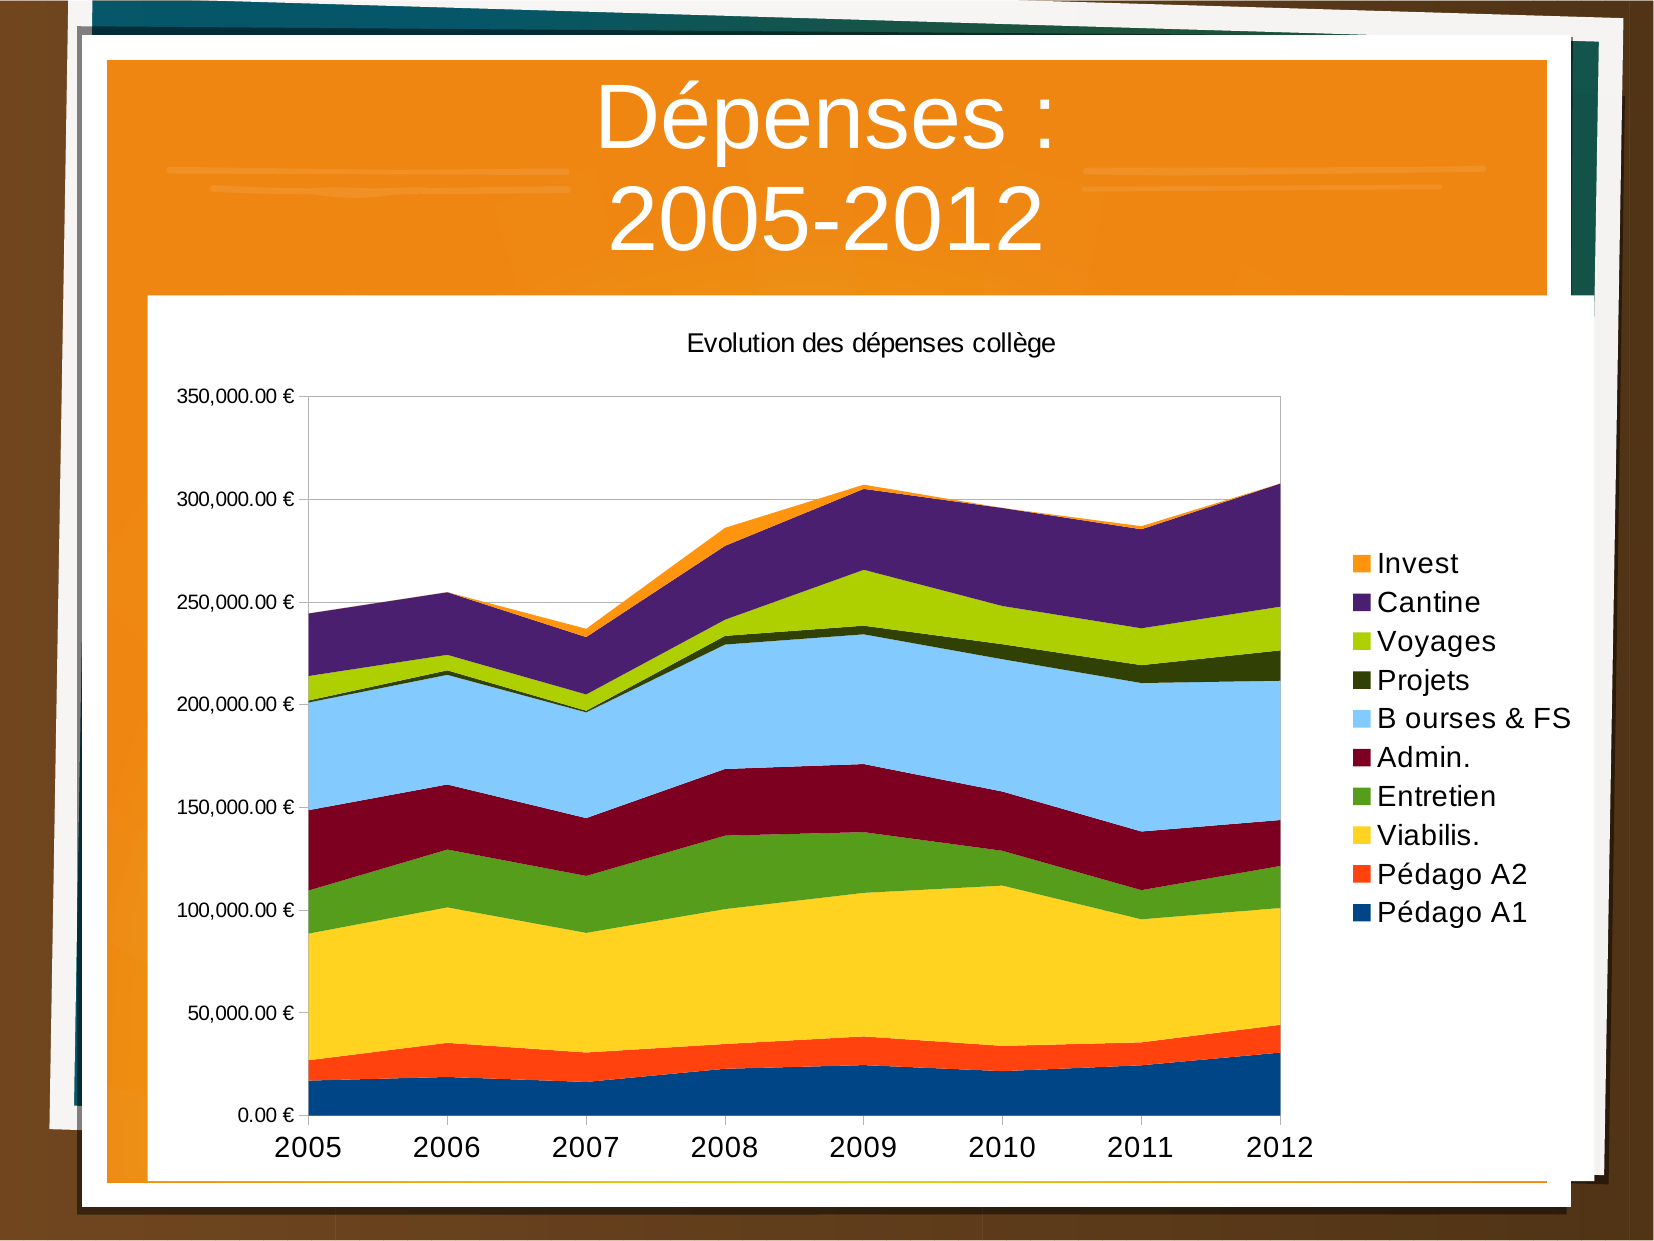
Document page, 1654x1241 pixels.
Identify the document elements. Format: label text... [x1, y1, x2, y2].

title Dépenses : 2005-2012 [566, 65, 1087, 271]
chart [147, 295, 1595, 1182]
